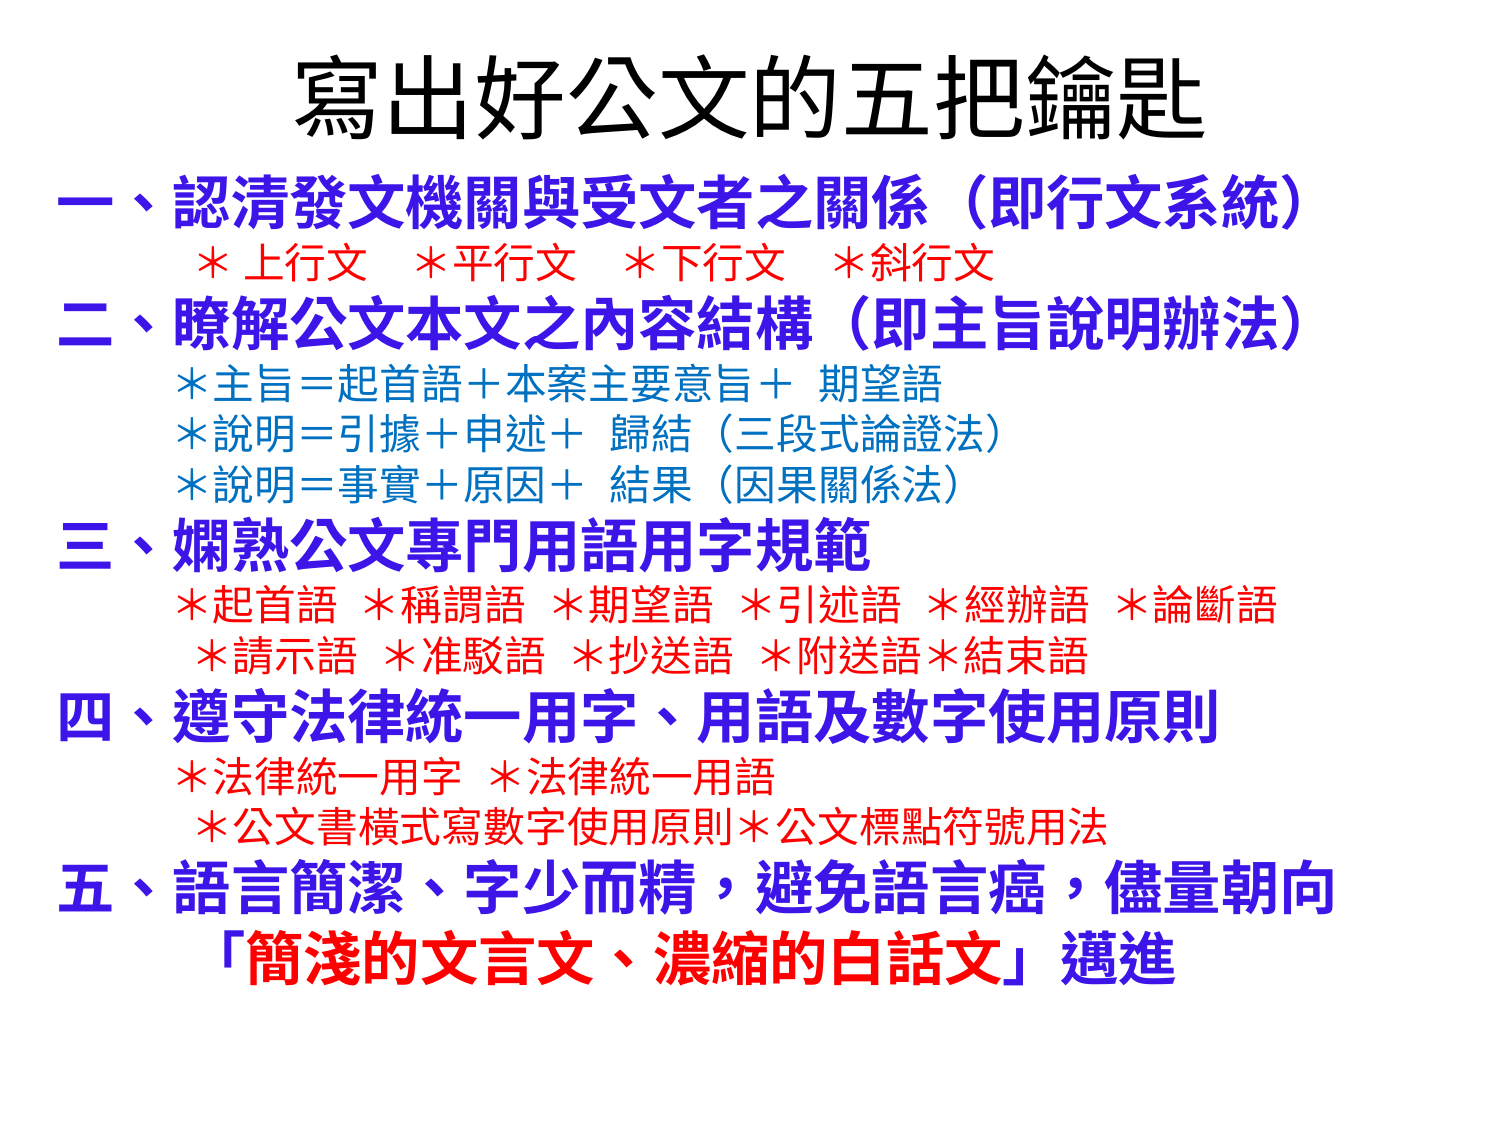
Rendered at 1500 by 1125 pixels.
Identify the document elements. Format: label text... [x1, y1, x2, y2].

list 一、認清發文機關與受文者之關係（即行文系統） ＊ 上行文 ＊平行文 ＊下行文 ＊斜行文 二、瞭解公文本文之內容結構（即主旨說明辦法） ＊主旨＝起首語＋本案主要意旨＋ 期望語 ＊說明＝引據＋申述＋ 歸結（三段式論證法） ＊說明＝事實＋原因＋ 結果（因果關係法） 三、嫻熟公文專門用語用字規範 ＊起首語 ＊稱謂語 ＊期望語 ＊引述語 ＊經辦語 ＊論斷語 ＊請示語 ＊准駁語 ＊抄送語 ＊附送語＊結束語 四、遵守法律統一用字、用語及數字使用原則 ＊法律統一用字 ＊法律統一用語 ＊公文書橫式寫數字使用原則＊公文標點符號用法 五、語言簡潔、字少而精，避免語言癌，儘量朝向 「簡淺的文言文、濃縮的白話文」邁進 [41, 172, 1459, 1094]
title 寫出好公文的五把鑰匙 [75, 31, 1426, 161]
